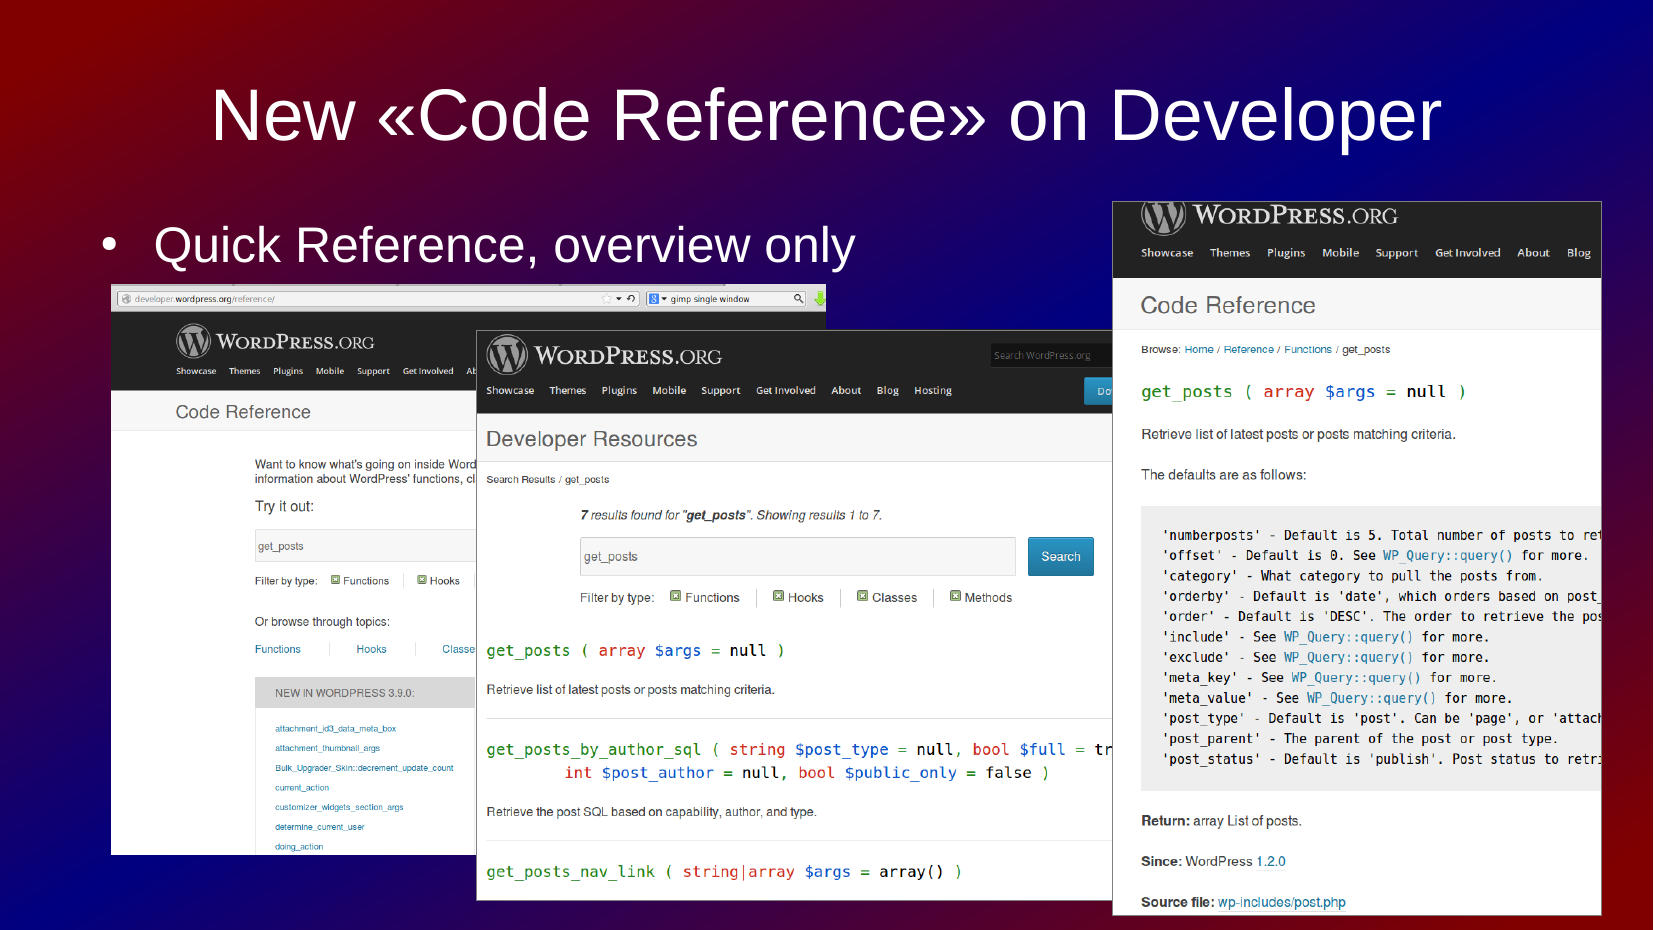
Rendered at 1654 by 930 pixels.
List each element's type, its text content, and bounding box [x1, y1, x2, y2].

title New «Code Reference» on Developer [82, 37, 1571, 193]
list Quick Reference, overview only [82, 217, 1112, 757]
picture [111, 201, 1602, 916]
